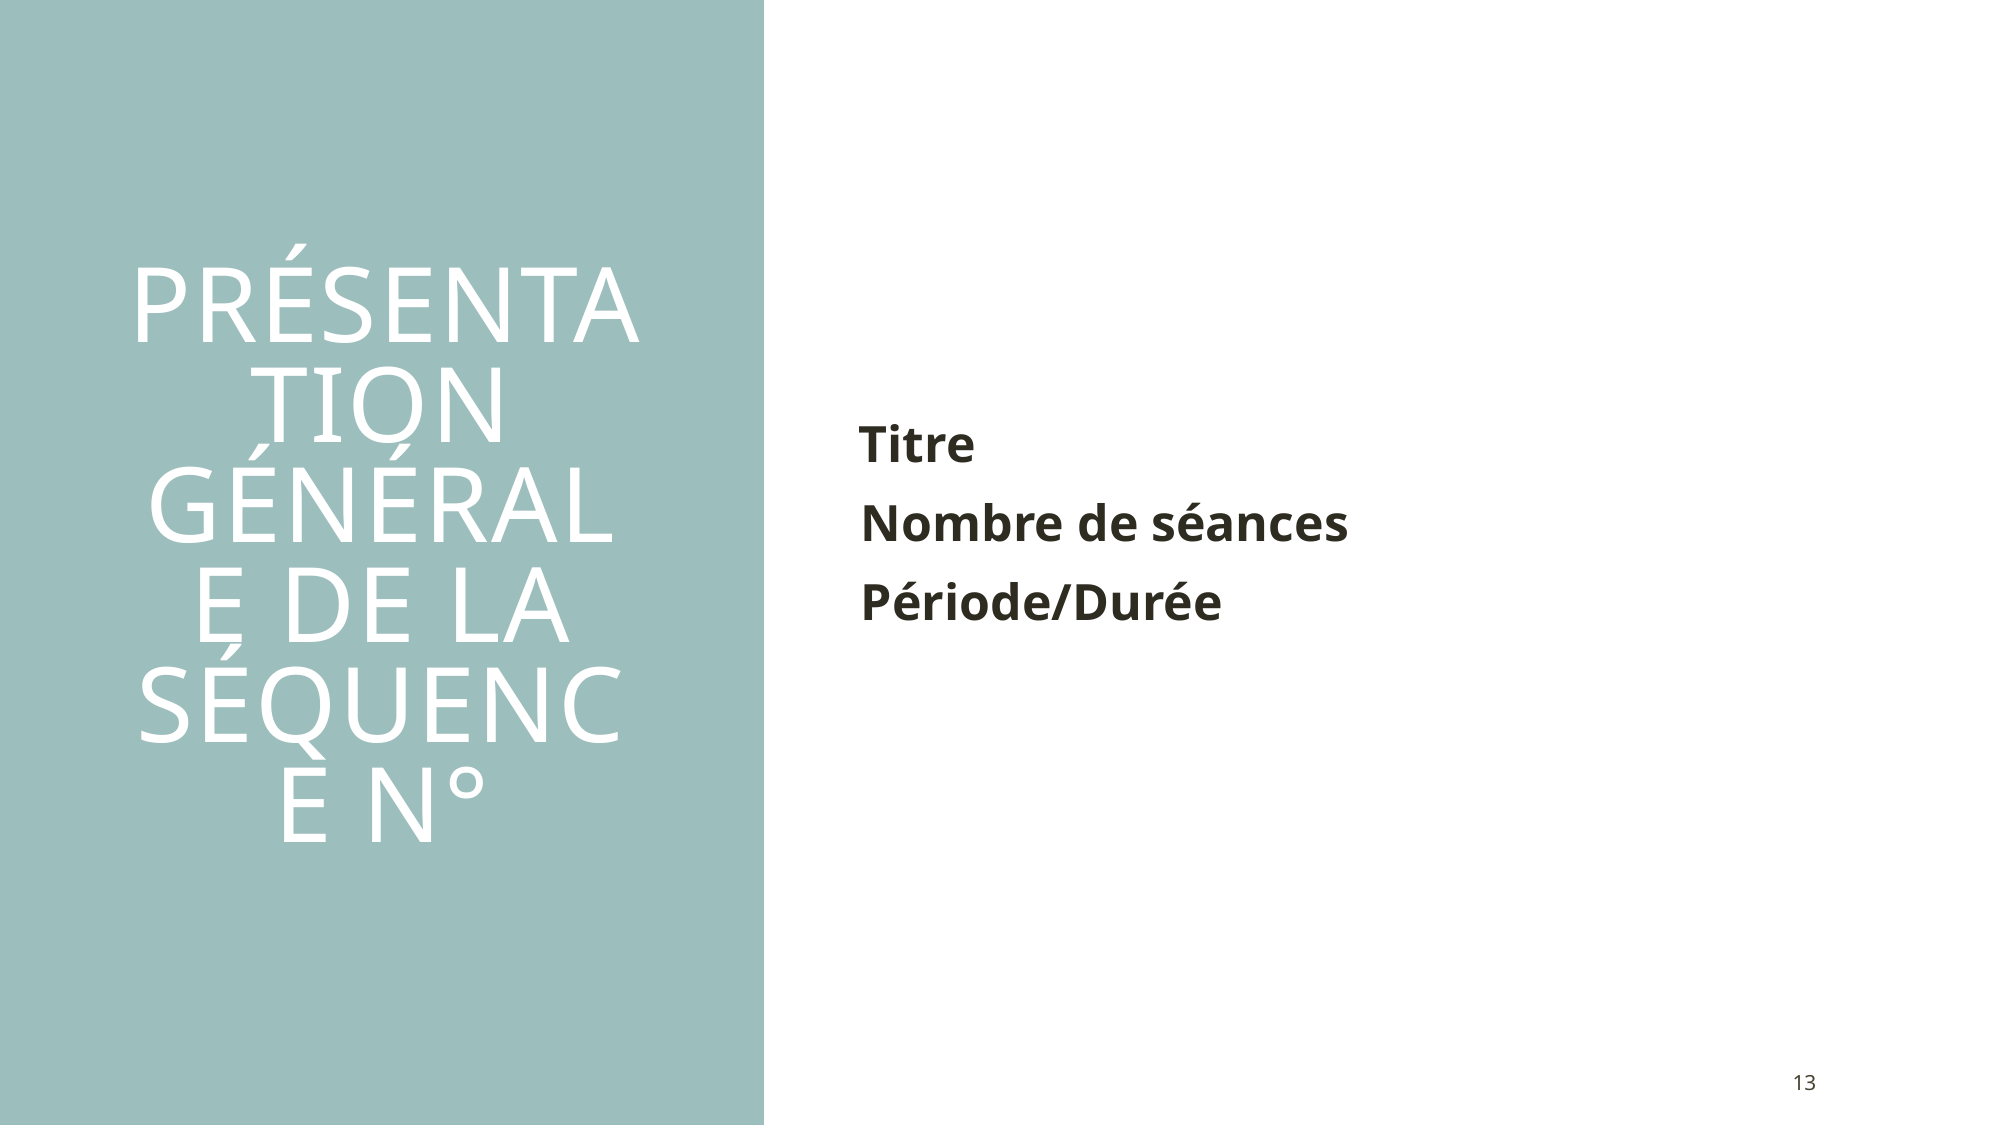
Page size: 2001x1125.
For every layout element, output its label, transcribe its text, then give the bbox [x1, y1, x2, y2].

text_box [0, 0, 2000, 1125]
title Présentation générale de la séquence n° [110, 131, 653, 994]
text_box 13 [1777, 1061, 1938, 1107]
list Titre Nombre de séances Période/Durée [838, 0, 1976, 1062]
